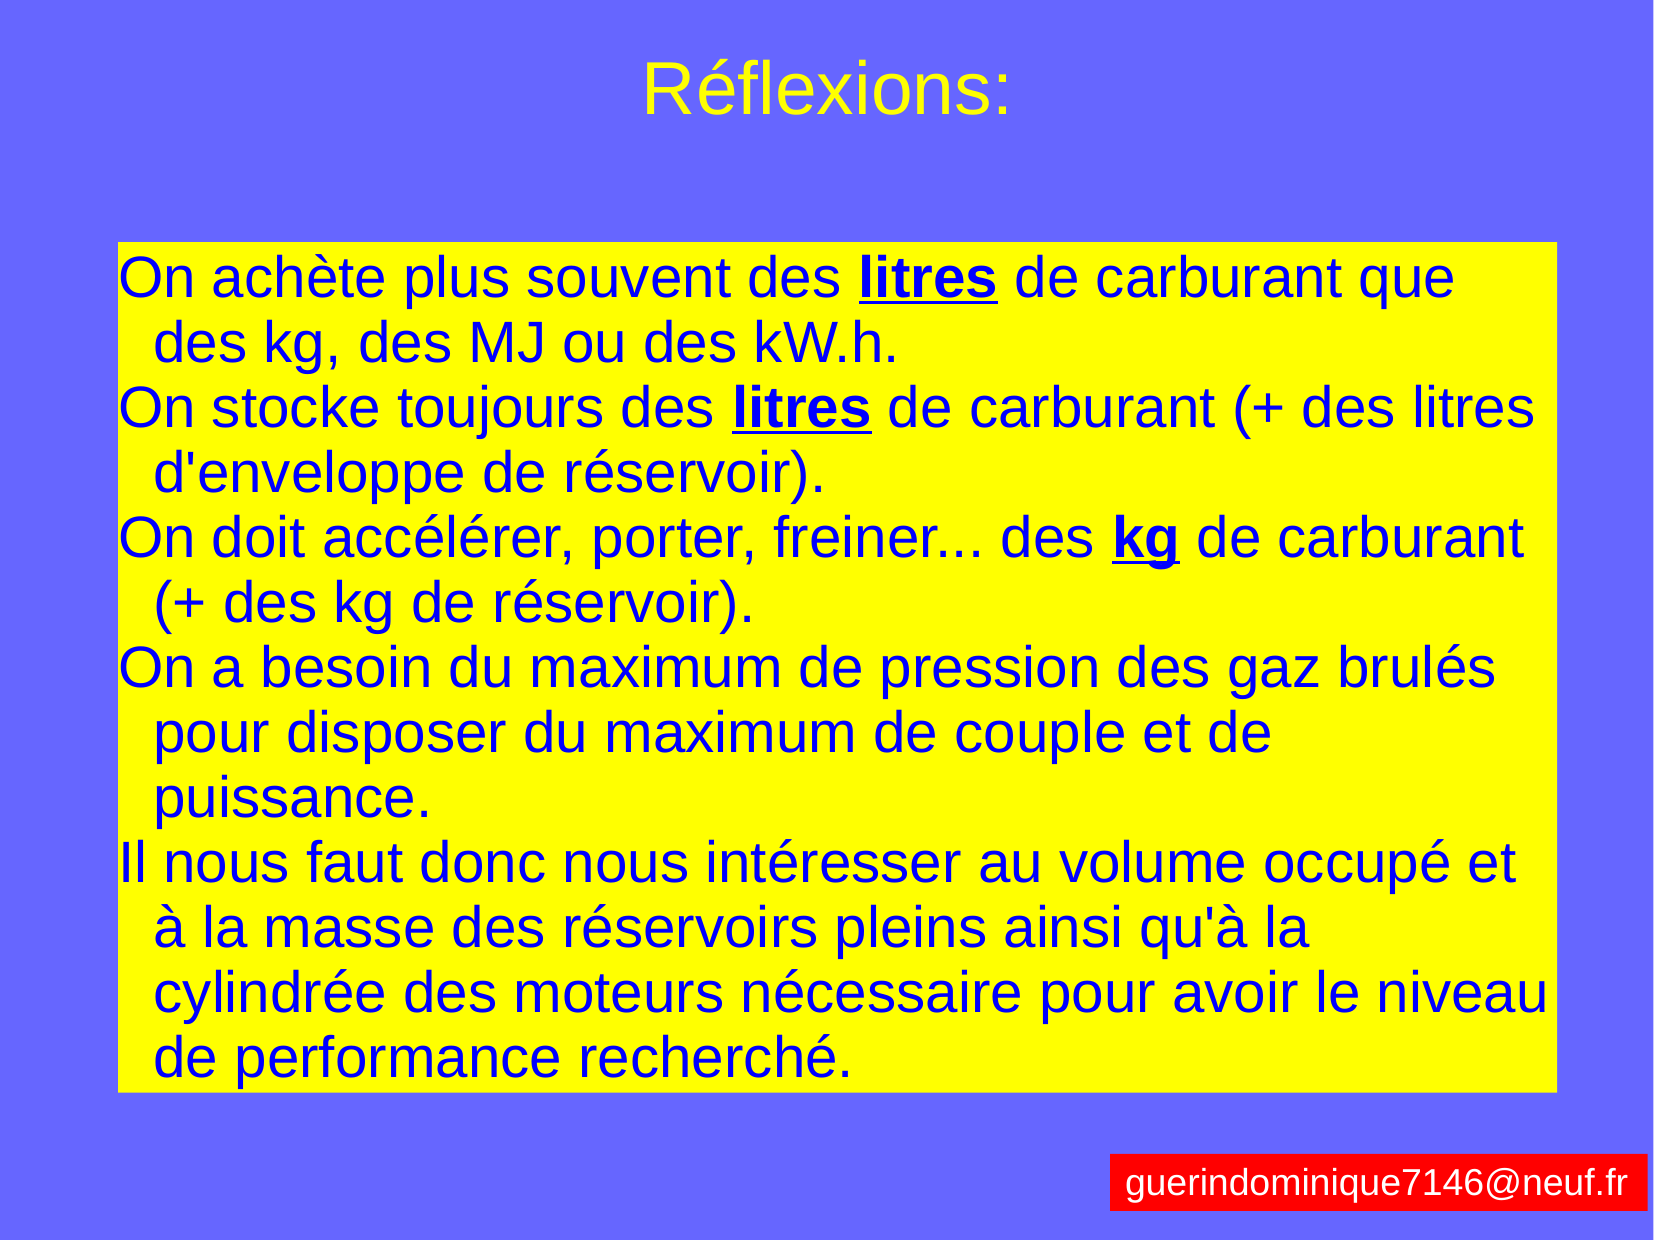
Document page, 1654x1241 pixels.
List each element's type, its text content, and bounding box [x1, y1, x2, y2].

title Réflexions: [121, 29, 1534, 148]
text_box guerindominique7146@neuf.fr [1110, 1153, 1648, 1211]
subtitle On achète plus souvent des litres de carburant que des kg, des MJ ou des kW.h. On stocke toujours des litres de carburant (+ des litres d'enveloppe de réservoir). On doit accélérer, porter, freiner... des kg de carburant (+ des kg de réservoir). On a besoin du maximum de pression des gaz brulés pour disposer du maximum de couple et de puissance. Il nous faut donc nous intéresser au volume occupé et à la masse des réservoirs pleins ainsi qu'à la cylindrée des moteurs nécessaire pour avoir le niveau de performance recherché. [118, 242, 1558, 1093]
